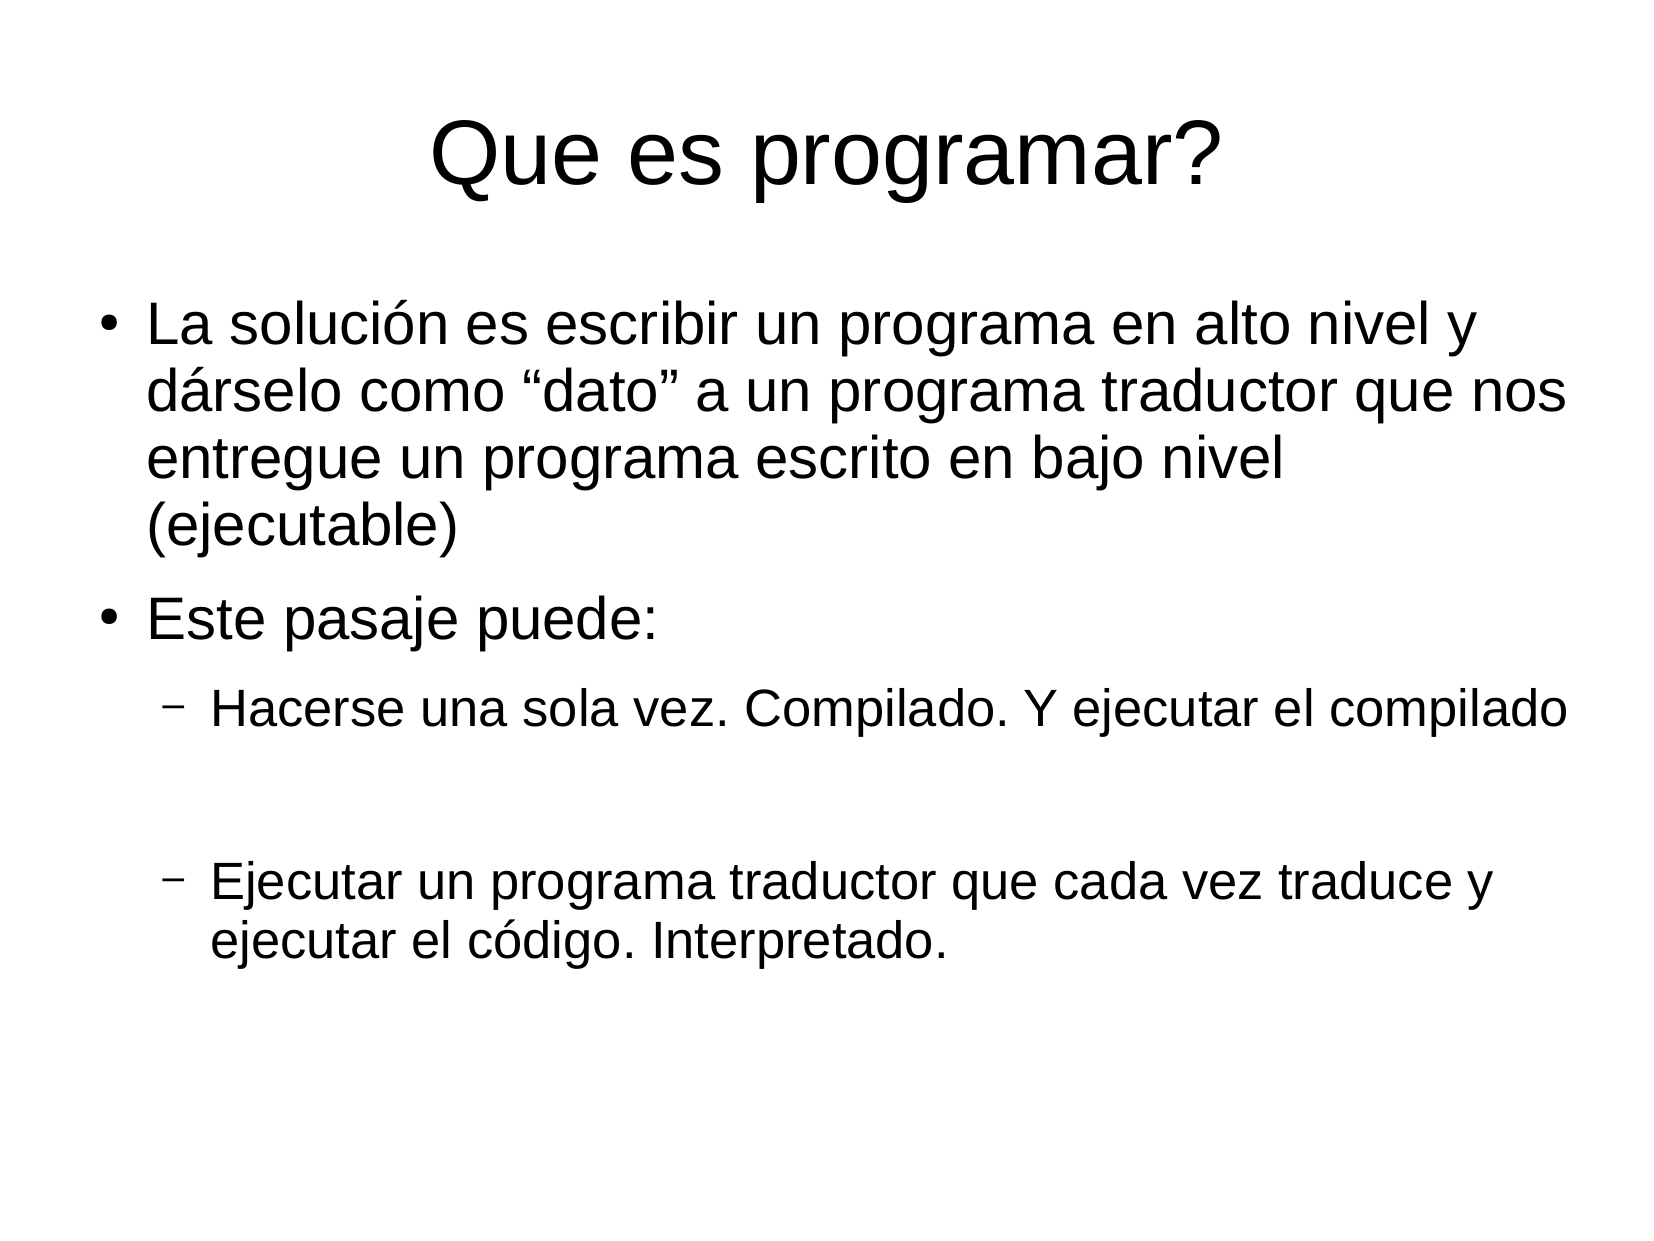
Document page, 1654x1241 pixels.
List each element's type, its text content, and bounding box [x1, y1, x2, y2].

title Que es programar? [82, 49, 1571, 257]
list La solución es escribir un programa en alto nivel y dárselo como “dato” a un programa traductor que nos entregue un programa escrito en bajo nivel (ejecutable) Este pasaje puede: Hacerse una sola vez. Compilado. Y ejecutar el compilado Ejecutar un programa traductor que cada vez traduce y ejecutar el código. Interpretado. [82, 290, 1571, 1010]
